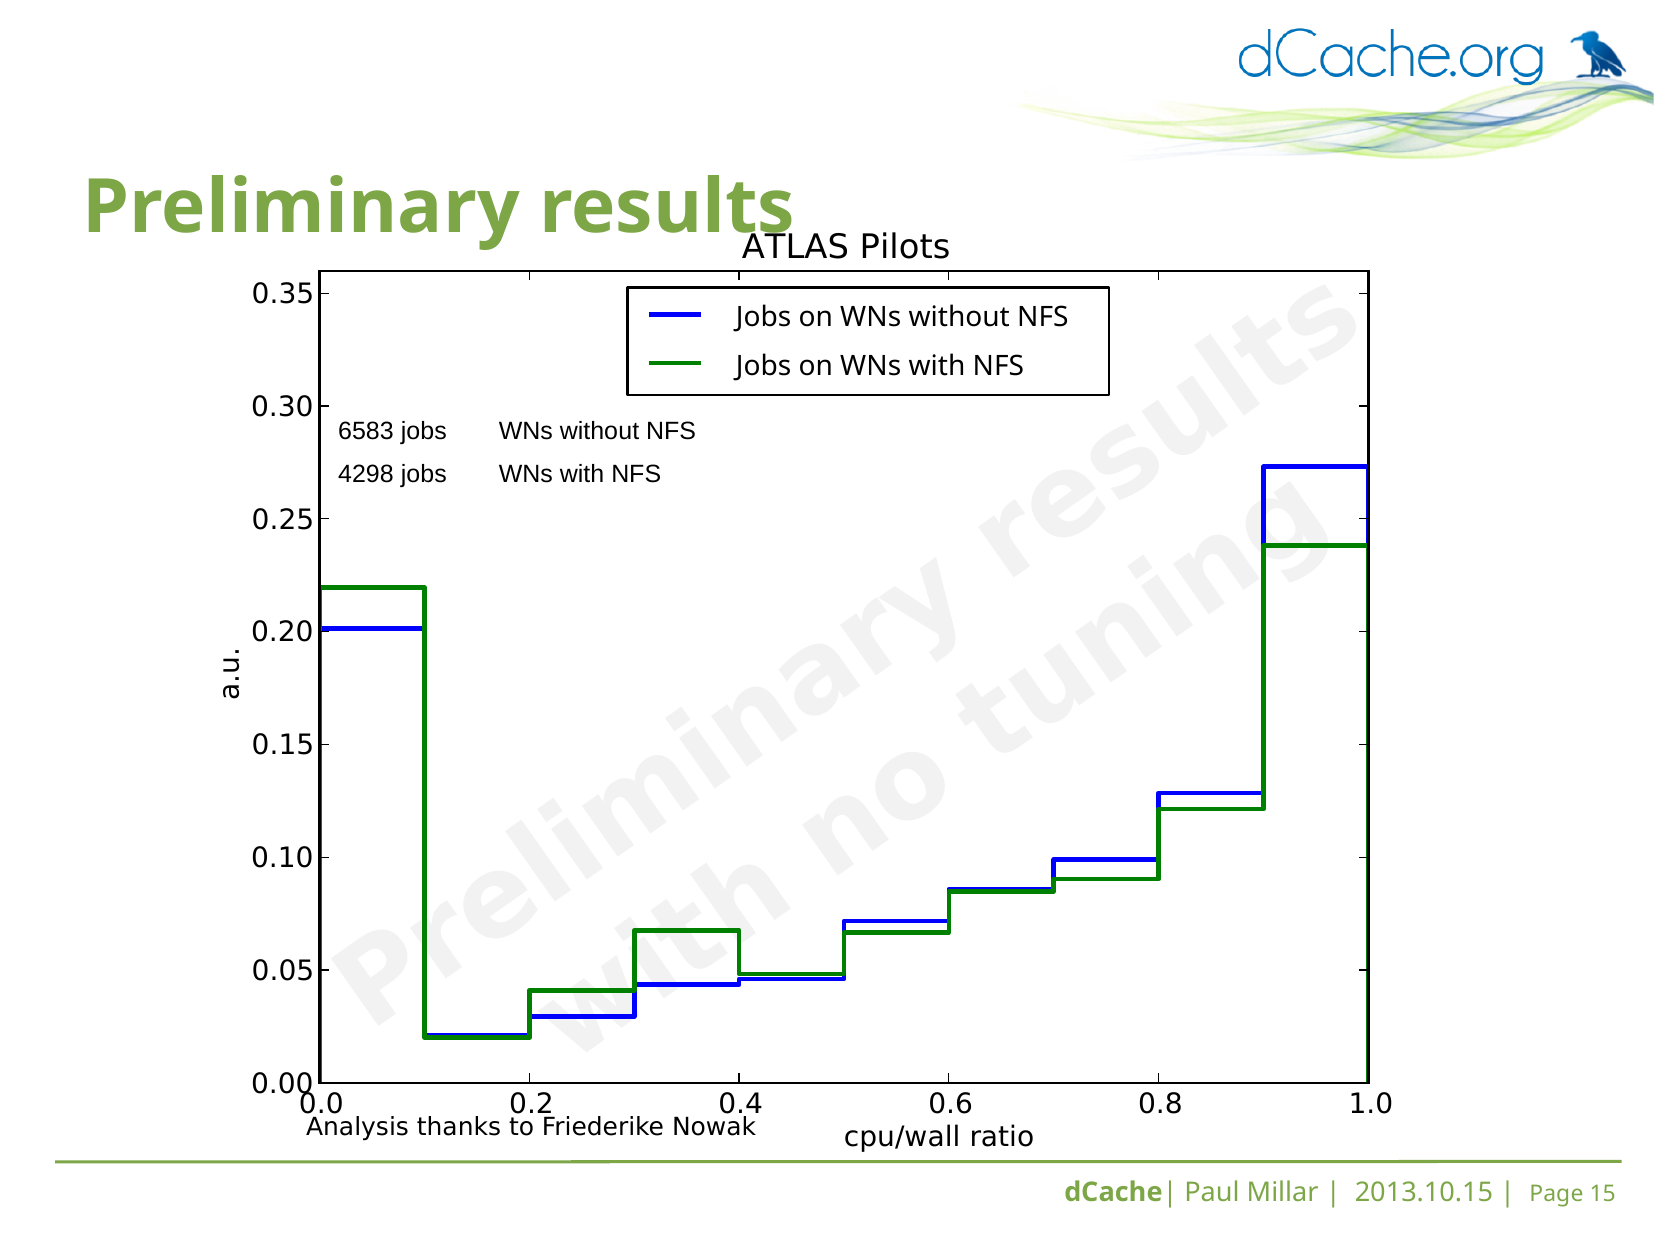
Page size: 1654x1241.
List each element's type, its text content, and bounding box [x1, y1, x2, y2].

table_cell WNs with NFS [484, 453, 718, 495]
picture [149, 168, 1505, 1186]
title Preliminary results [82, 156, 1605, 251]
table_header WNs without NFS [484, 410, 718, 452]
picture [956, 16, 1654, 169]
table_cell 4298 jobs [324, 453, 484, 495]
table_header 6583 jobs [324, 410, 484, 452]
